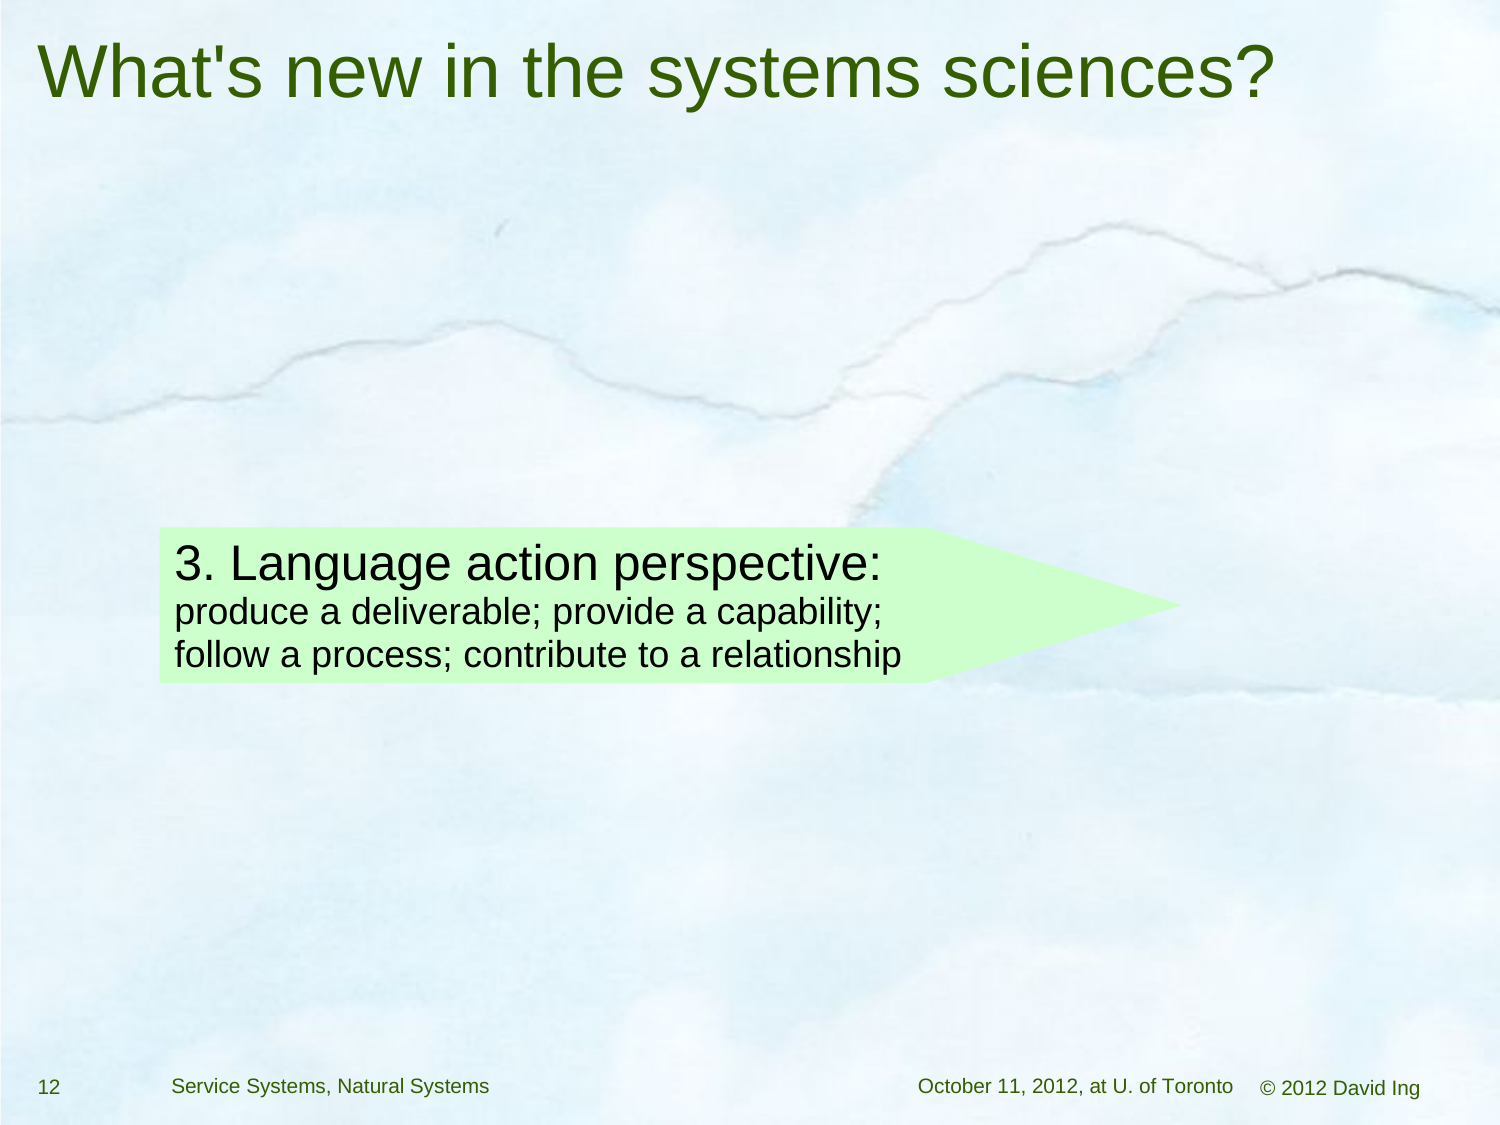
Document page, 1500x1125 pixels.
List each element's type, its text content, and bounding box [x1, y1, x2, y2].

text_box 3. Language action perspective: produce a deliverable; provide a capability; follow a process; contribute to a relationship [159, 527, 1183, 683]
picture [0, 0, 1500, 1125]
title What's new in the systems sciences? [37, 37, 1463, 152]
